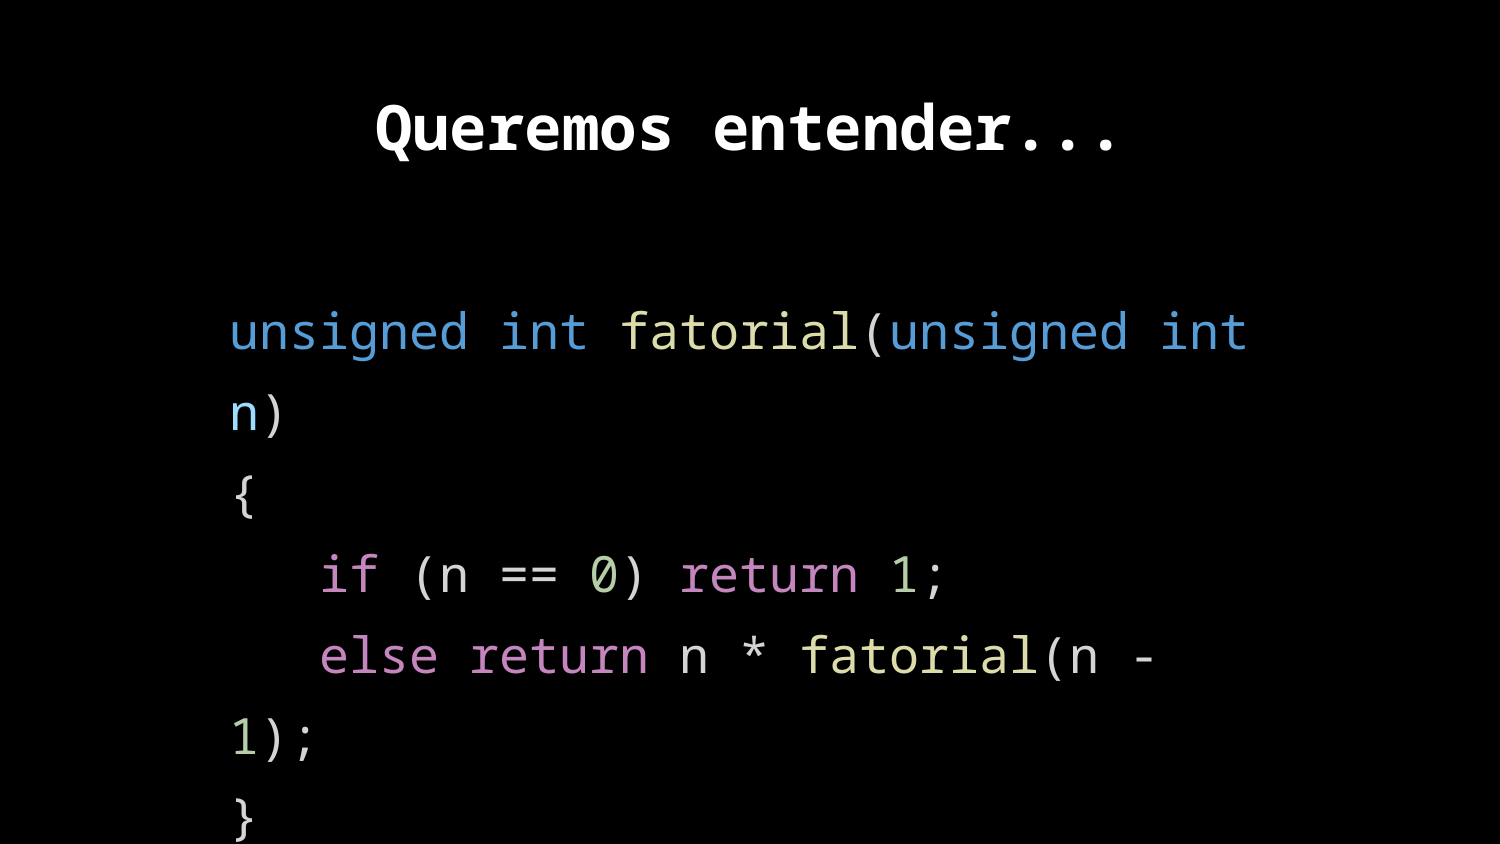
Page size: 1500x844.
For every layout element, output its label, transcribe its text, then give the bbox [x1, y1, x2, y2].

text_box unsigned int fatorial(unsigned int n) { if (n == 0) return 1; else return n * fatorial(n - 1); } [214, 263, 1286, 676]
title Queremos entender... [51, 72, 1449, 167]
